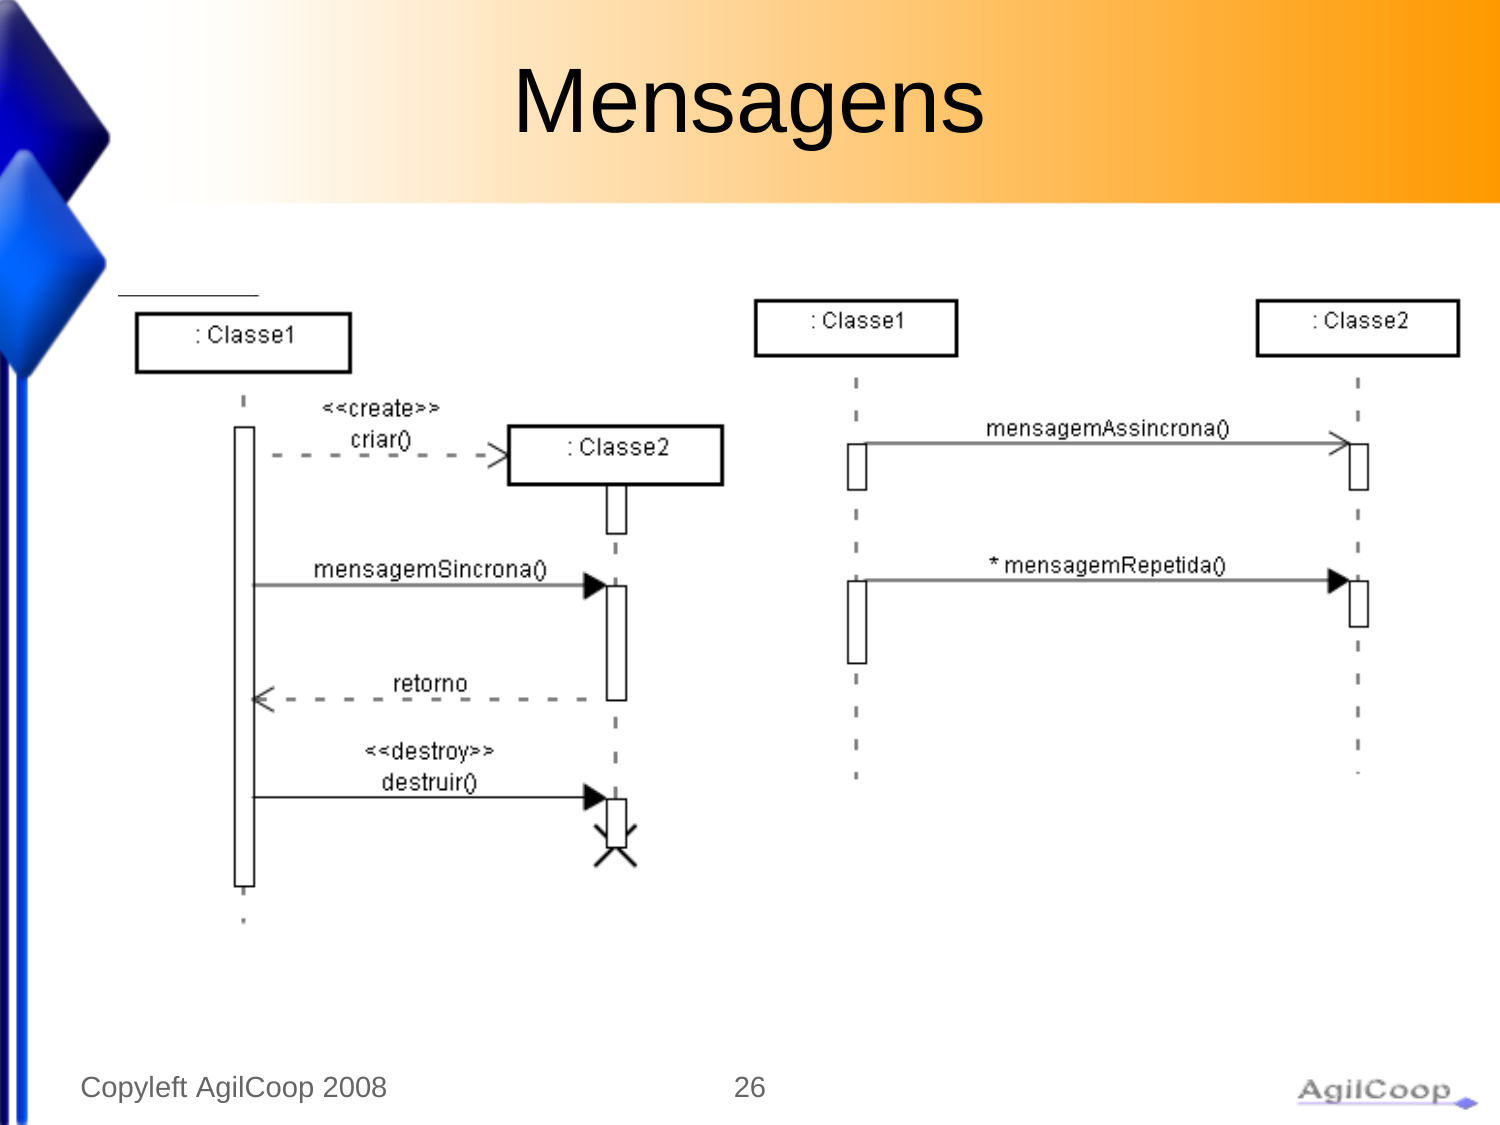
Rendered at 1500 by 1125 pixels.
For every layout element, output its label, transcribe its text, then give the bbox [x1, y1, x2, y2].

picture [0, 0, 1500, 1125]
title Mensagens [75, 7, 1425, 196]
